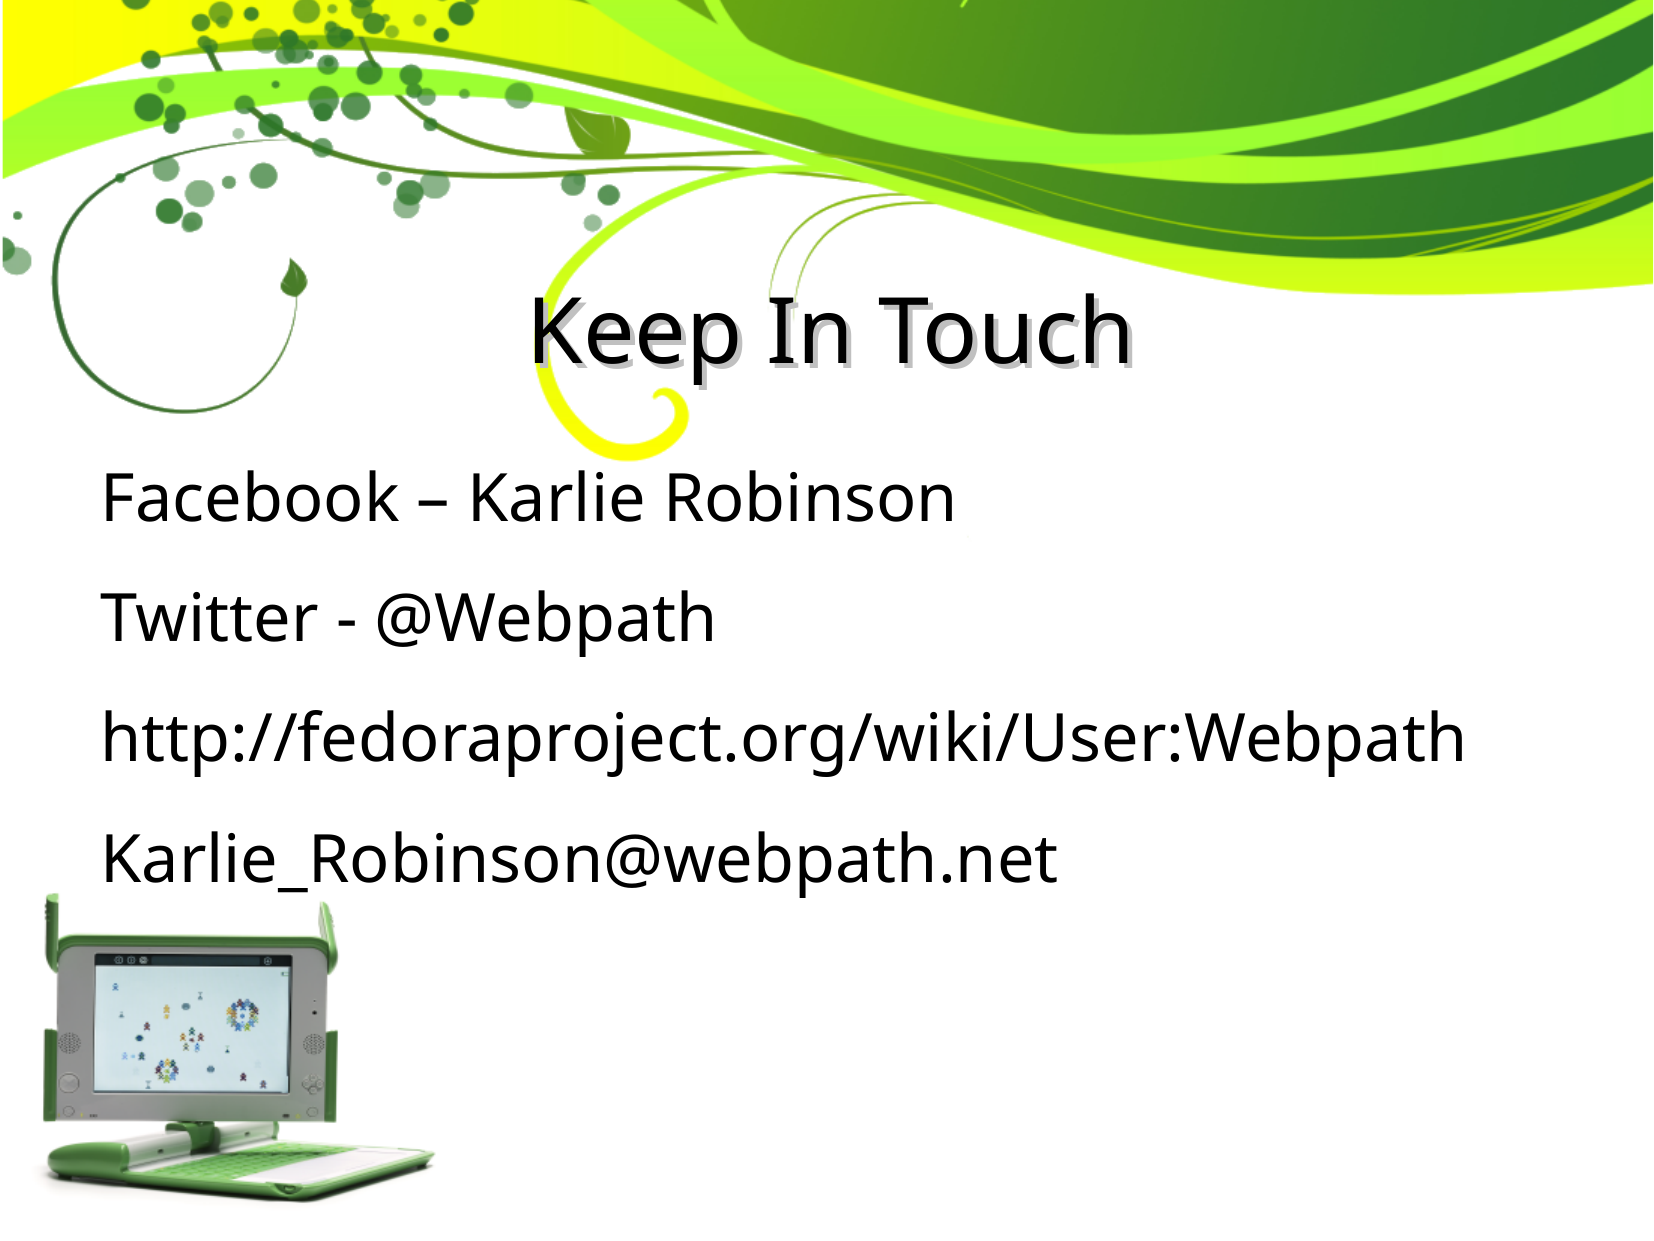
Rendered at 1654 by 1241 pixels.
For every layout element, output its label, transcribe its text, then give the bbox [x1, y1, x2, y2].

picture [0, 0, 1654, 1241]
title Keep In Touch [87, 225, 1576, 433]
list Facebook – Karlie Robinson Twitter - @Webpath http://fedoraproject.org/wiki/User:Webpath Karlie_Robinson@webpath.net [82, 450, 1571, 1109]
